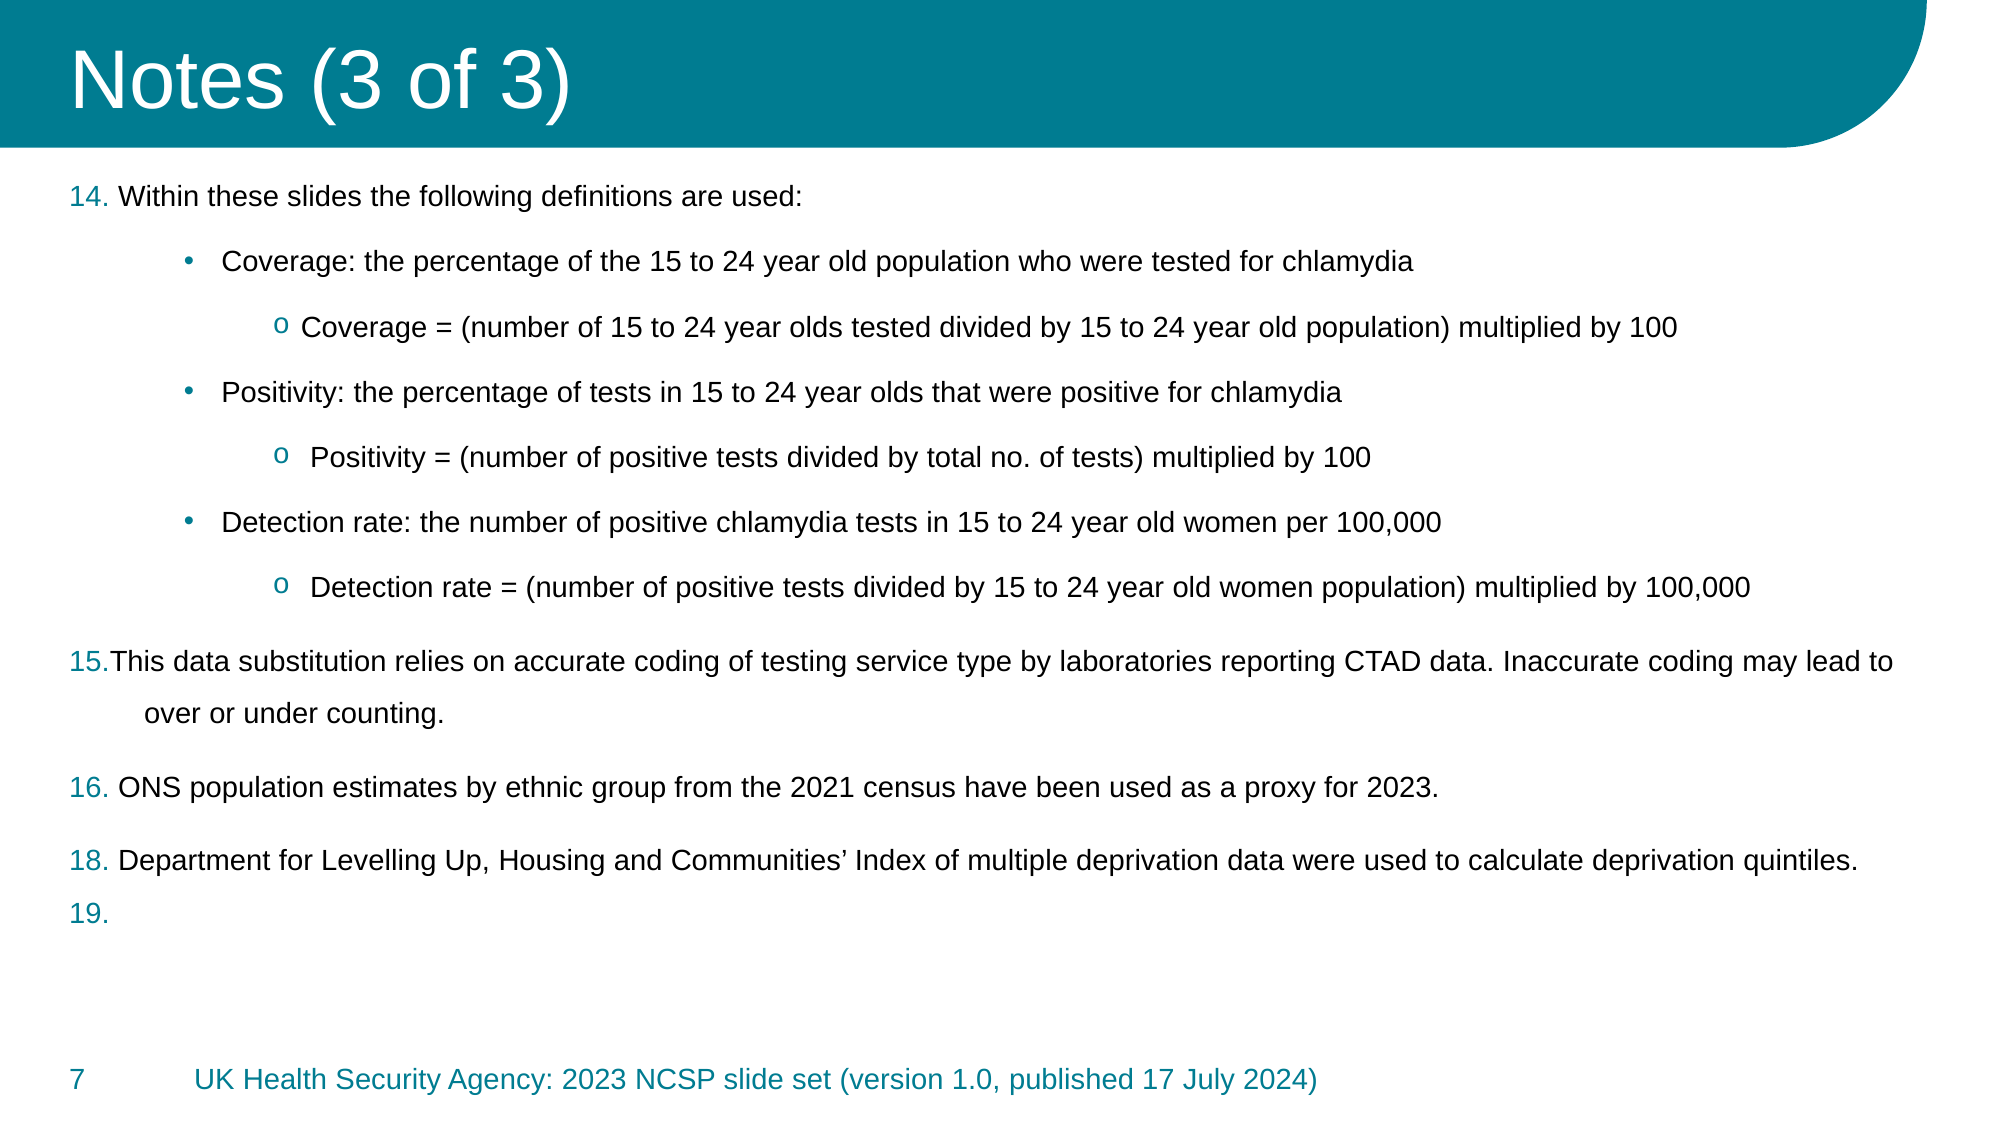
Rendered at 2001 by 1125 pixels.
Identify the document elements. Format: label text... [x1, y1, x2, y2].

text_box [54, 1053, 152, 1112]
text_box UK Health Security Agency: 2023 NCSP slide set (version 1.0, published 17 July 2024) [179, 1052, 1821, 1113]
list Within these slides the following definitions are used: Coverage: the percentage of the 15 to 24 year old population who were tested for chlamydia Coverage = (number of 15 to 24 year olds tested divided by 15 to 24 year old population) multiplied by 100 Positivity: the percentage of tests in 15 to 24 year olds that were positive for chlamydia Positivity = (number of positive tests divided by total no. of tests) multiplied by 100 Detection rate: the number of positive chlamydia tests in 15 to 24 year old women per 100,000 Detection rate = (number of positive tests divided by 15 to 24 year old women population) multiplied by 100,000 This data substitution relies on accurate coding of testing service type by laboratories reporting CTAD data. Inaccurate coding may lead to over or under counting. ONS population estimates by ethnic group from the 2021 census have been used as a proxy for 2023. Department for Levelling Up, Housing and Communities’ Index of multiple deprivation data were used to calculate deprivation quintiles. [54, 152, 1944, 1054]
title Notes (3 of 3) [54, 29, 1780, 134]
